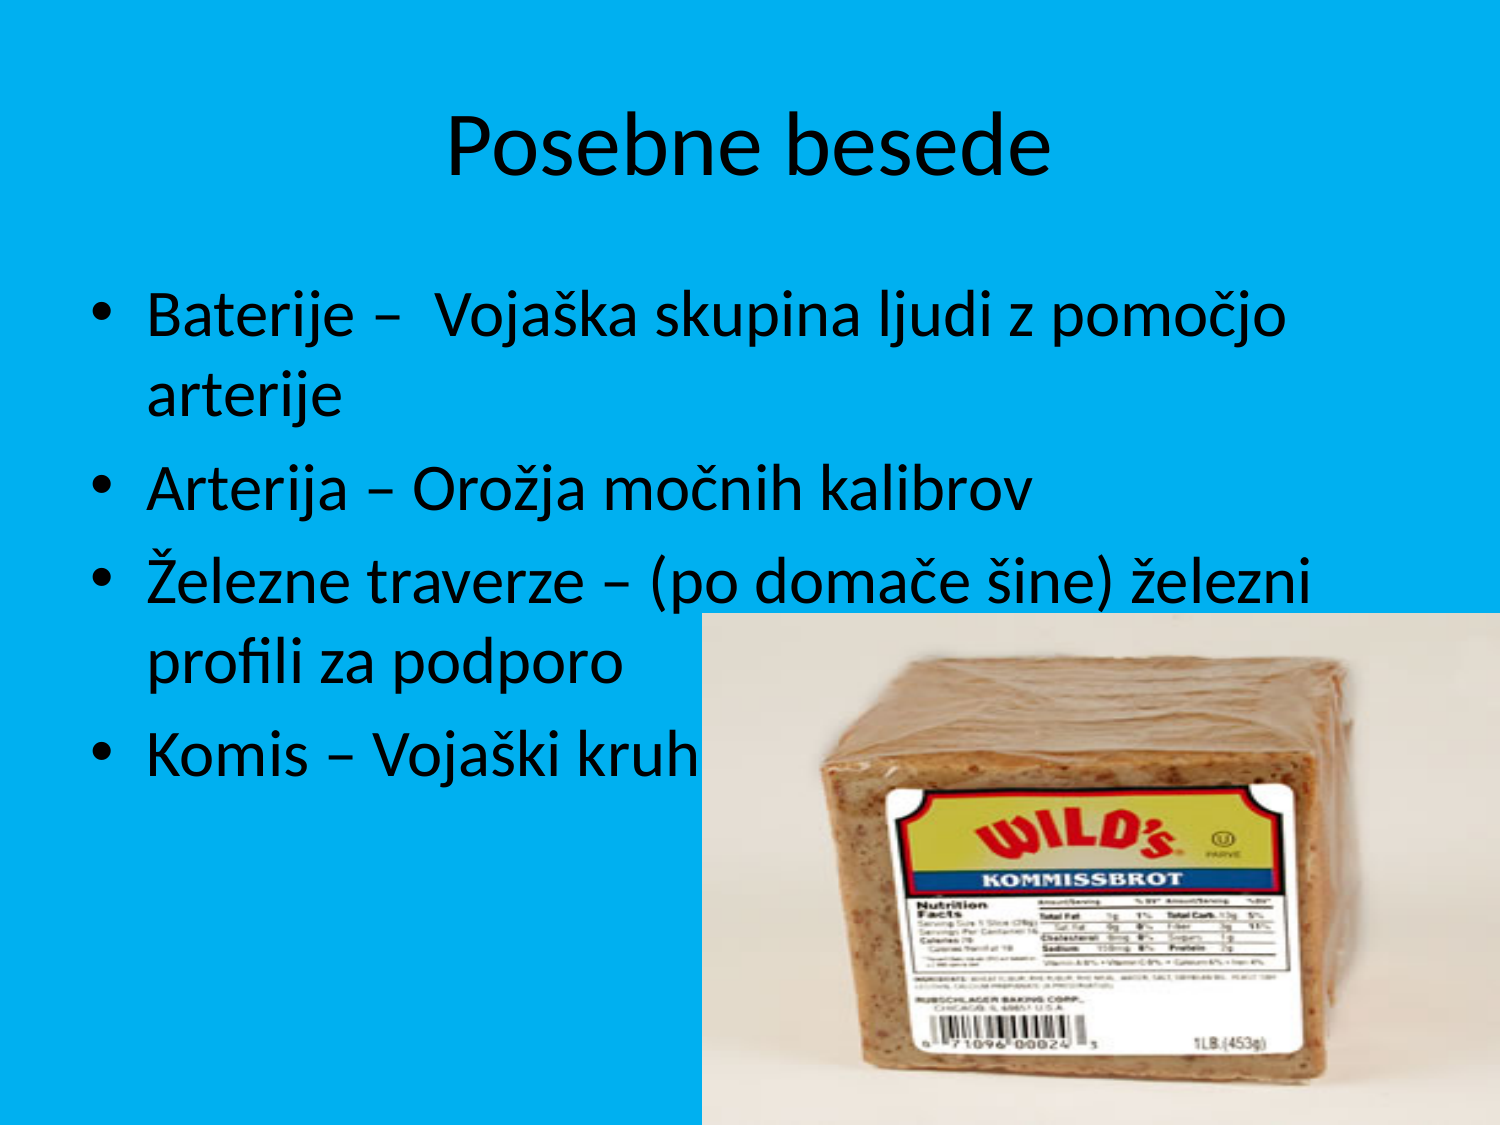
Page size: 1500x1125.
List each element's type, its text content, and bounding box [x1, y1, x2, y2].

picture [703, 614, 1500, 1125]
title Posebne besede [75, 45, 1425, 233]
list Baterije – Vojaška skupina ljudi z pomočjo arterije Arterija – Orožja močnih kalibrov Železne traverze – (po domače šine) železni profili za podporo Komis – Vojaški kruh [75, 262, 1425, 1005]
